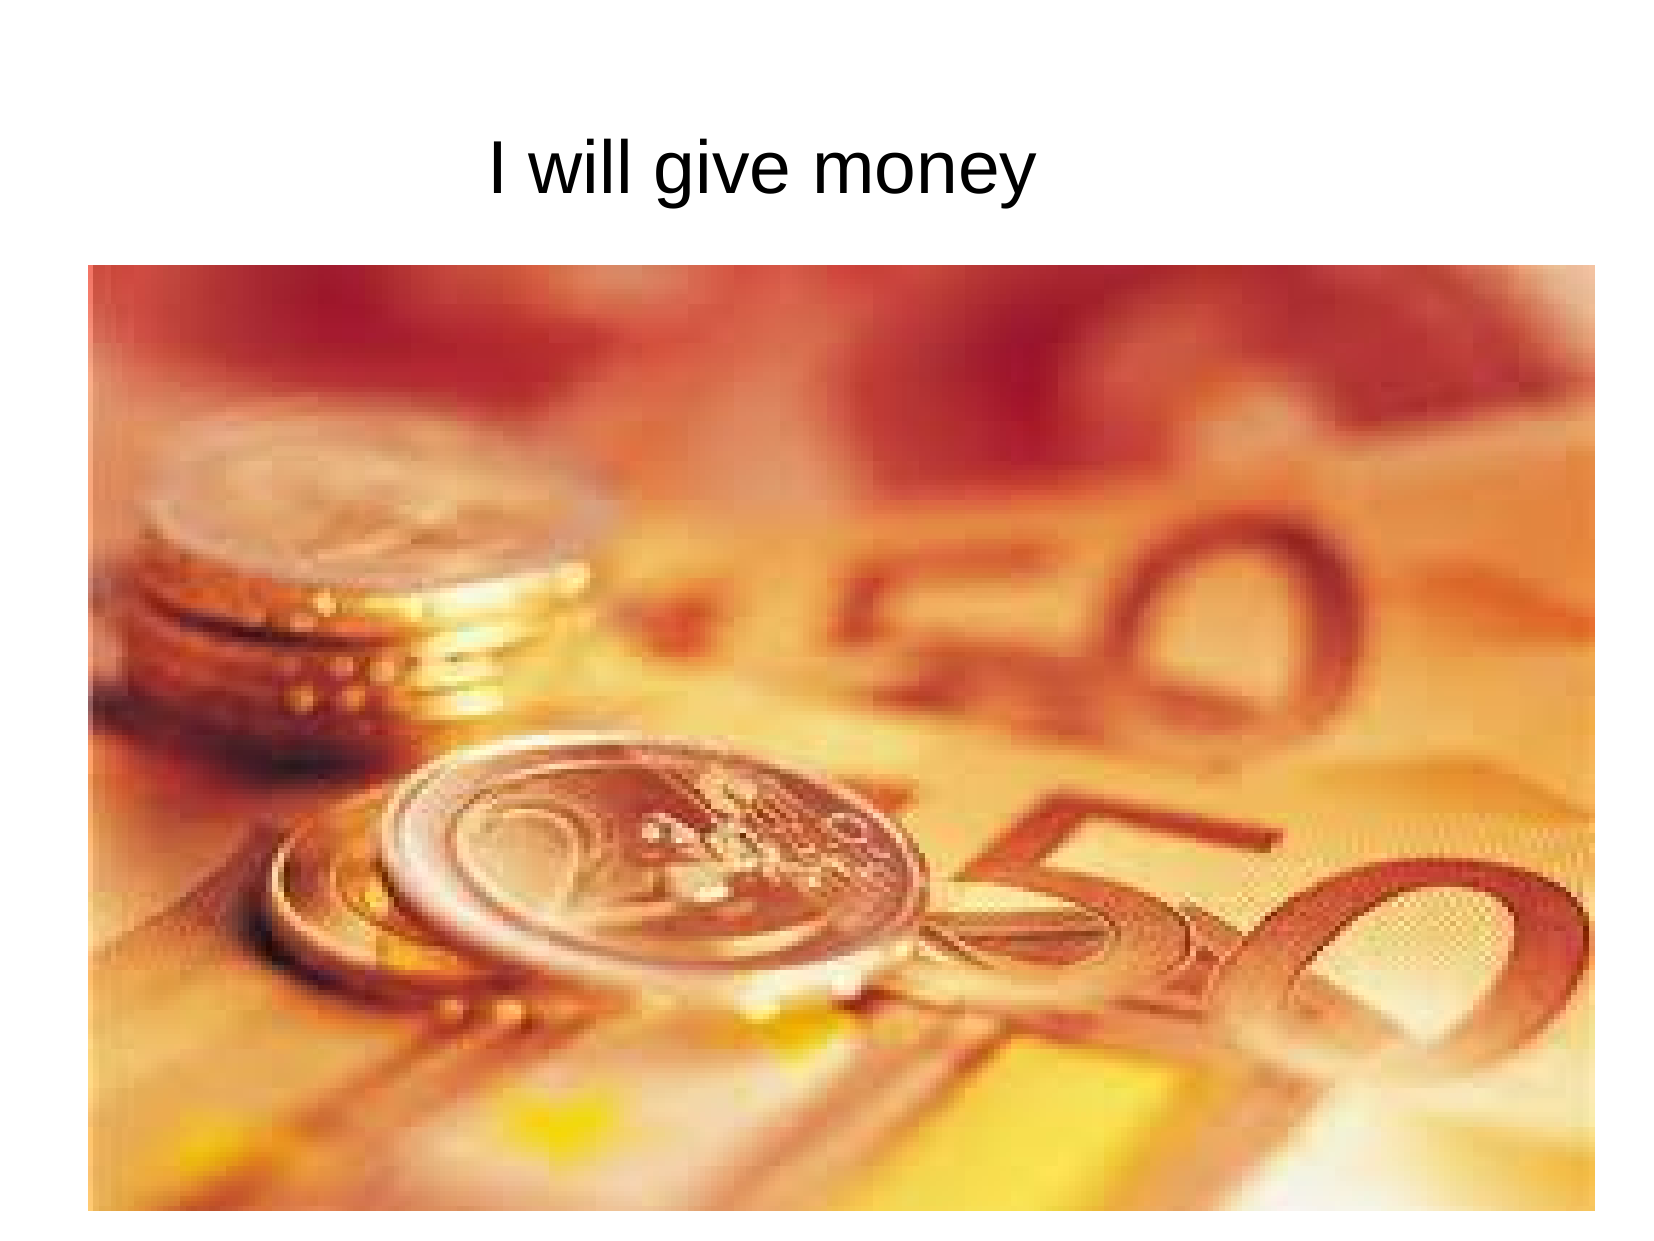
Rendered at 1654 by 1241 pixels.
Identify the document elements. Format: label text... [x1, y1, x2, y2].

picture [88, 265, 1595, 1211]
text_box I will give money [472, 118, 1418, 217]
